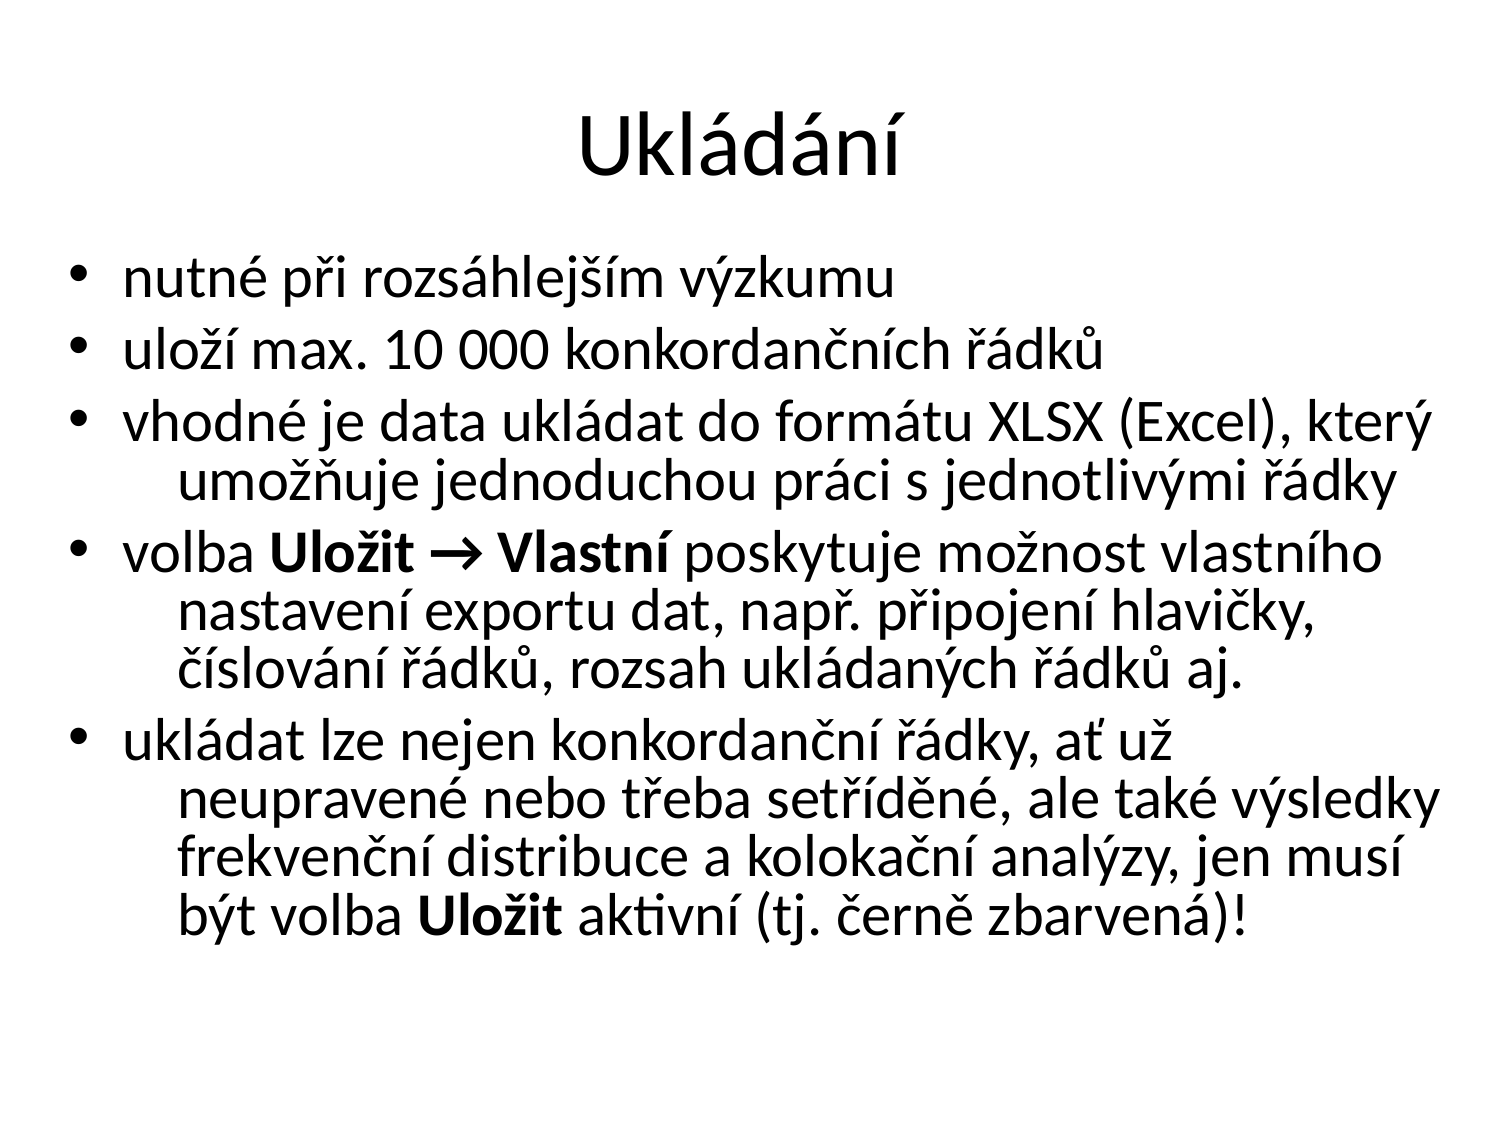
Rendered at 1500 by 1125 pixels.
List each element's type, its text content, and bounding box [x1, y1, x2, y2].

title Ukládání [75, 45, 1426, 233]
list nutné při rozsáhlejším výzkumu uloží max. 10 000 konkordančních řádků vhodné je data ukládat do formátu XLSX (Excel), který umožňuje jednoduchou práci s jednotlivými řádky volba Uložit → Vlastní poskytuje možnost vlastního nastavení exportu dat, např. připojení hlavičky, číslování řádků, rozsah ukládaných řádků aj. ukládat lze nejen konkordanční řádky, ať už neupravené nebo třeba setříděné, ale také výsledky frekvenční distribuce a kolokační analýzy, jen musí být volba Uložit aktivní (tj. černě zbarvená)! [53, 243, 1459, 1059]
